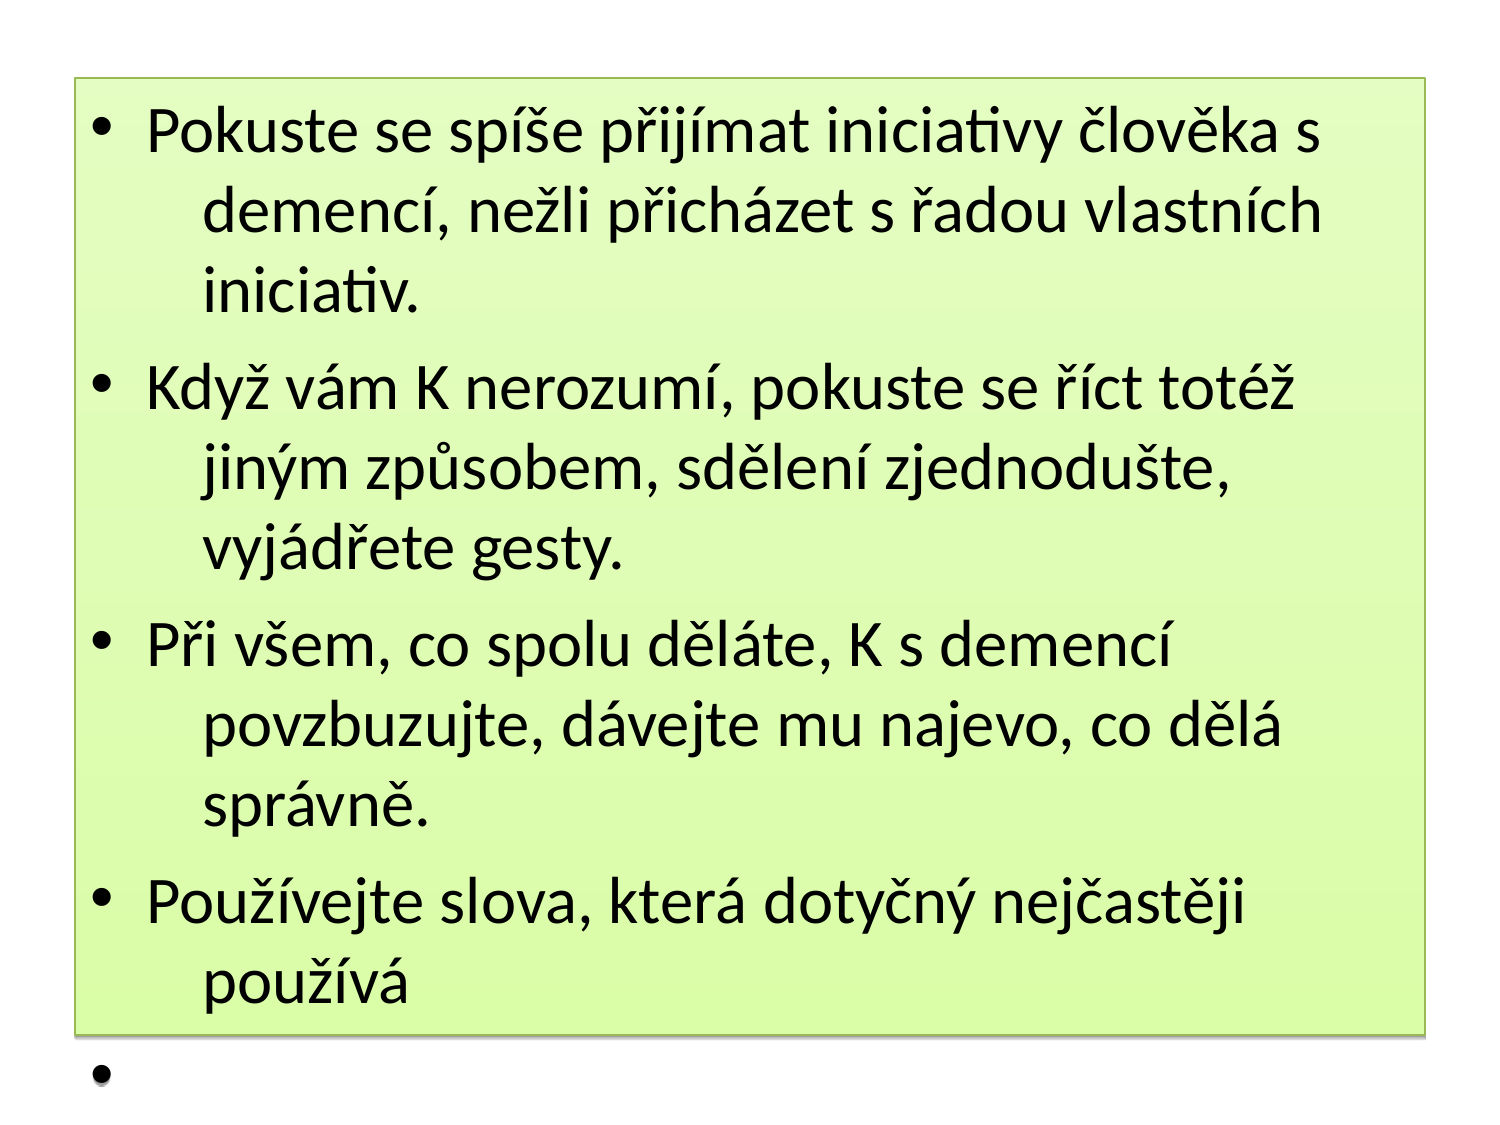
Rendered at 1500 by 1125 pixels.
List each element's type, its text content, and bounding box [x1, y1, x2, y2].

list Pokuste se spíše přijímat iniciativy člověka s demencí, nežli přicházet s řadou vlastních iniciativ. Když vám K nerozumí, pokuste se říct totéž jiným způsobem, sdělení zjednodušte, vyjádřete gesty. Při všem, co spolu děláte, K s demencí povzbuzujte, dávejte mu najevo, co dělá správně. Používejte slova, která dotyčný nejčastěji používá [75, 78, 1426, 1036]
